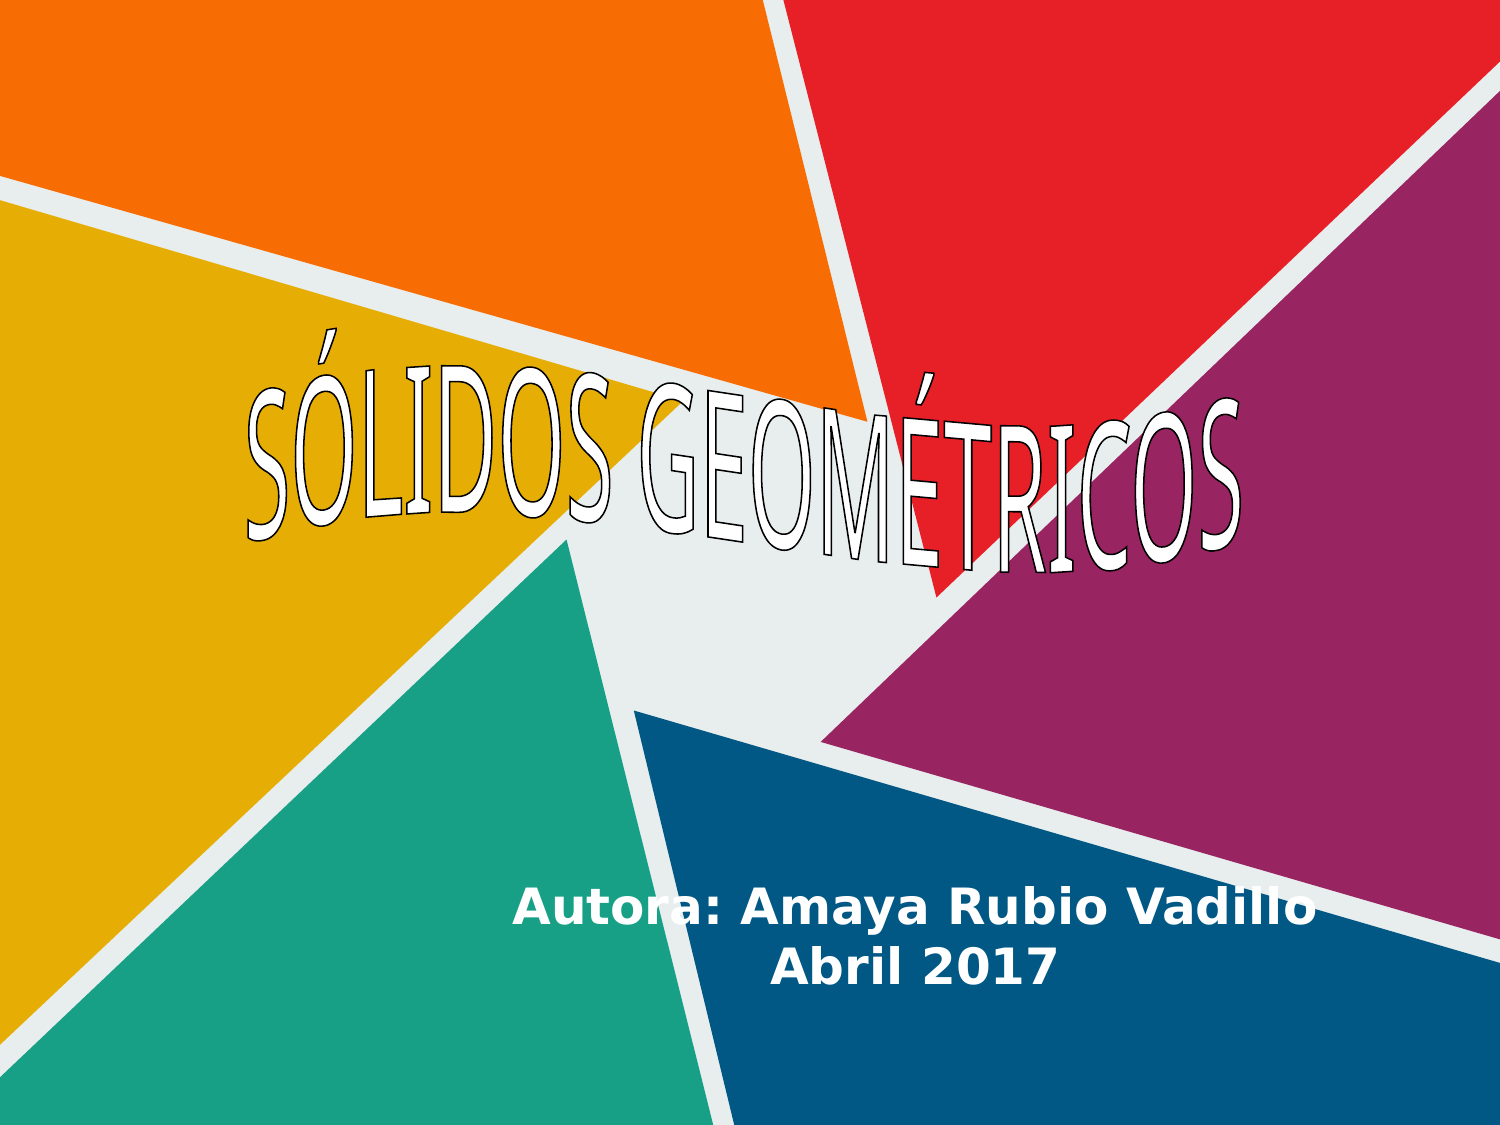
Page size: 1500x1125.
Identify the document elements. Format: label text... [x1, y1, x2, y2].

text_box SÓLIDOS GEOMÉTRICOS [1135, 411, 1193, 564]
text_box SÓLIDOS GEOMÉTRICOS [1081, 420, 1130, 571]
text_box SÓLIDOS GEOMÉTRICOS [366, 369, 402, 518]
text_box SÓLIDOS GEOMÉTRICOS [753, 399, 811, 551]
text_box SÓLIDOS GEOMÉTRICOS [502, 367, 561, 518]
text_box SÓLIDOS GEOMÉTRICOS [406, 366, 430, 514]
text_box SÓLIDOS GEOMÉTRICOS [570, 372, 610, 523]
text_box SÓLIDOS GEOMÉTRICOS [318, 328, 337, 365]
text_box SÓLIDOS GEOMÉTRICOS [944, 421, 992, 571]
text_box SÓLIDOS GEOMÉTRICOS [641, 383, 694, 535]
text_box SÓLIDOS GEOMÉTRICOS [708, 390, 743, 543]
text_box SÓLIDOS GEOMÉTRICOS [824, 407, 887, 563]
subtitle Autora: Amaya Rubio Vadillo Abril 2017 [478, 834, 1353, 1035]
text_box SÓLIDOS GEOMÉTRICOS [248, 387, 287, 541]
text_box SÓLIDOS GEOMÉTRICOS [295, 375, 353, 527]
text_box SÓLIDOS GEOMÉTRICOS [1201, 397, 1241, 552]
text_box SÓLIDOS GEOMÉTRICOS [916, 372, 934, 405]
text_box SÓLIDOS GEOMÉTRICOS [441, 365, 492, 513]
text_box SÓLIDOS GEOMÉTRICOS [1000, 425, 1046, 573]
text_box SÓLIDOS GEOMÉTRICOS [1050, 424, 1073, 573]
text_box SÓLIDOS GEOMÉTRICOS [903, 417, 939, 568]
